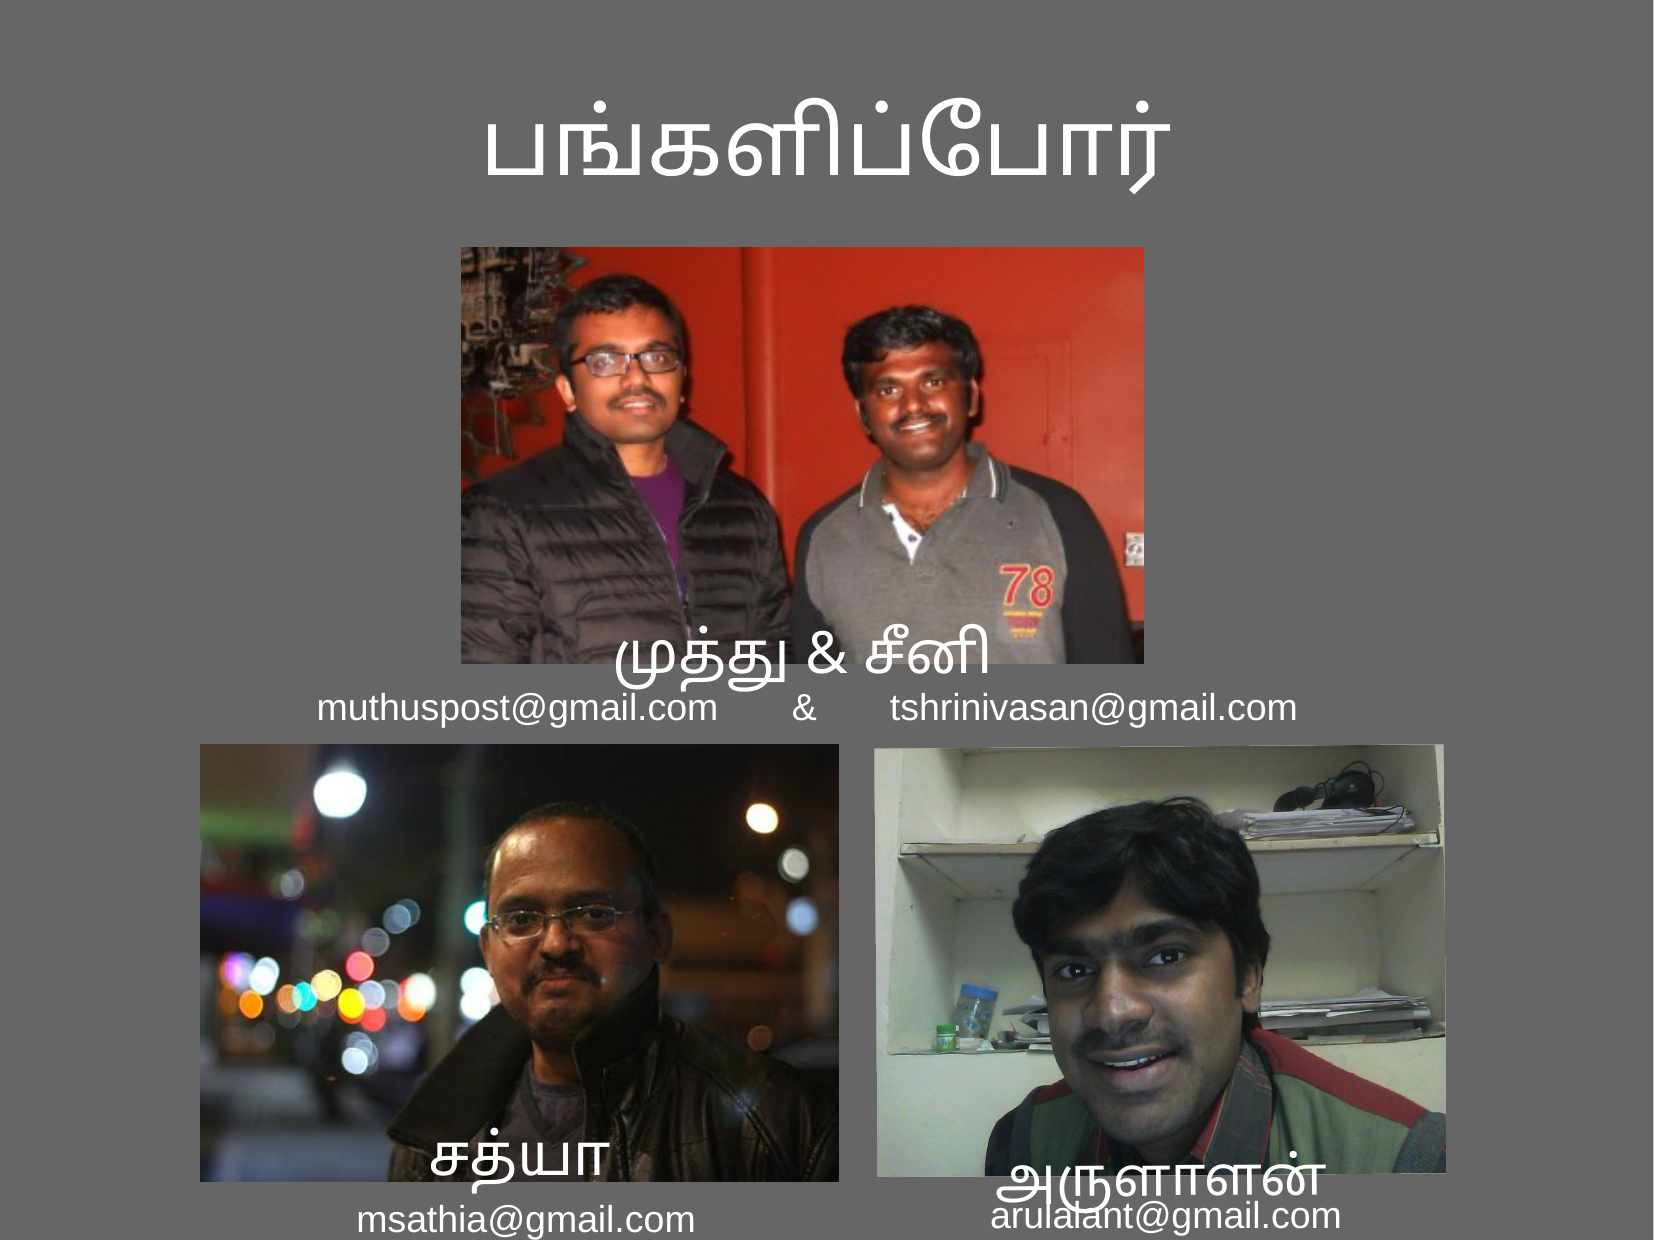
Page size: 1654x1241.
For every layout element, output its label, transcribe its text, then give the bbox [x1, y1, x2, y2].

picture [874, 744, 1446, 1177]
text_box msathia@gmail.com [341, 1191, 771, 1241]
picture [200, 744, 839, 1182]
picture [461, 257, 1496, 664]
title பங்களிப்போர் [82, 49, 1571, 257]
text_box arulalant@gmail.com [975, 1187, 1438, 1241]
text_box muthuspost@gmail.com & tshrinivasan@gmail.com [301, 678, 1420, 736]
